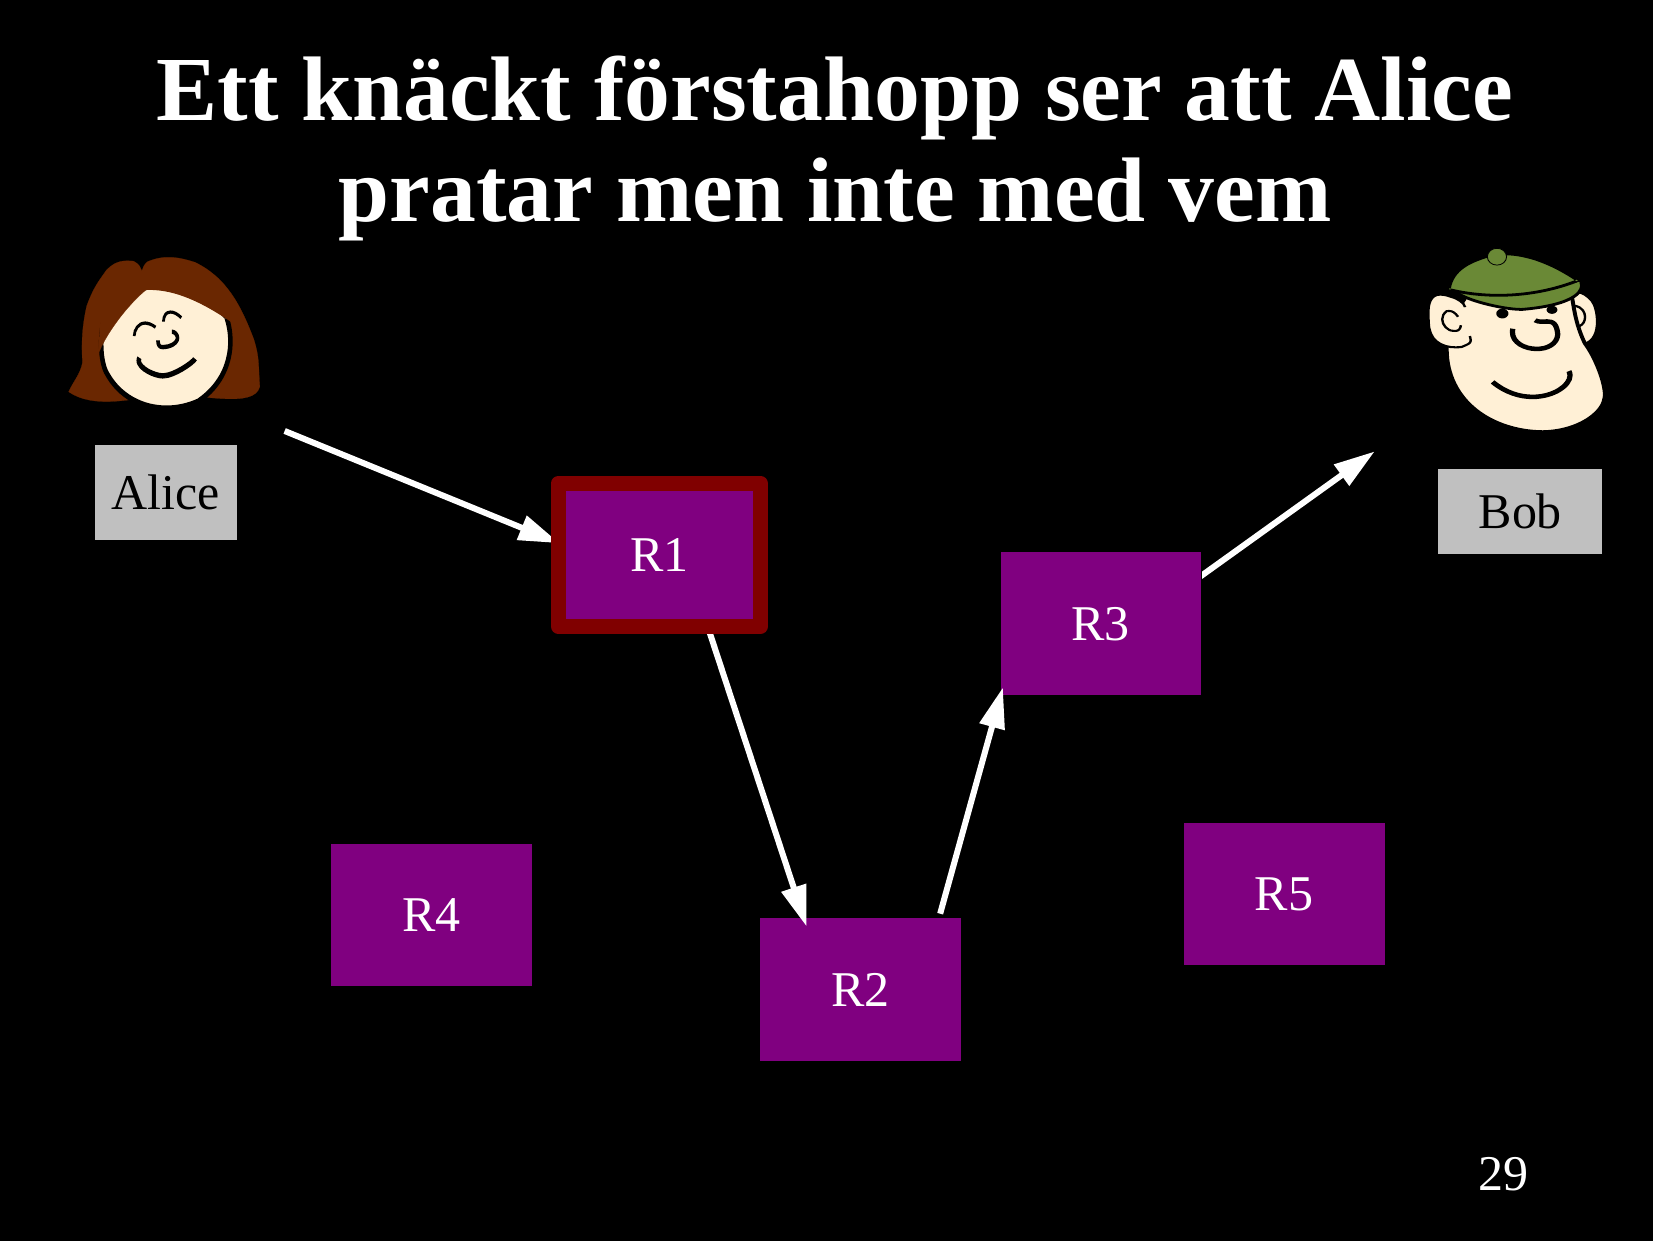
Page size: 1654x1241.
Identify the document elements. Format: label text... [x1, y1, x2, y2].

text_box R4 [330, 843, 533, 987]
text_box Bob [1437, 468, 1603, 555]
text_box Alice [94, 444, 238, 541]
title Ett knäckt förstahopp ser att Alice pratar men inte med vem [130, 28, 1542, 252]
text_box R2 [759, 917, 962, 1062]
text_box R5 [1183, 822, 1386, 966]
text_box R1 [558, 483, 761, 627]
text_box R3 [1000, 551, 1202, 696]
picture [1426, 245, 1607, 434]
picture [68, 256, 261, 411]
